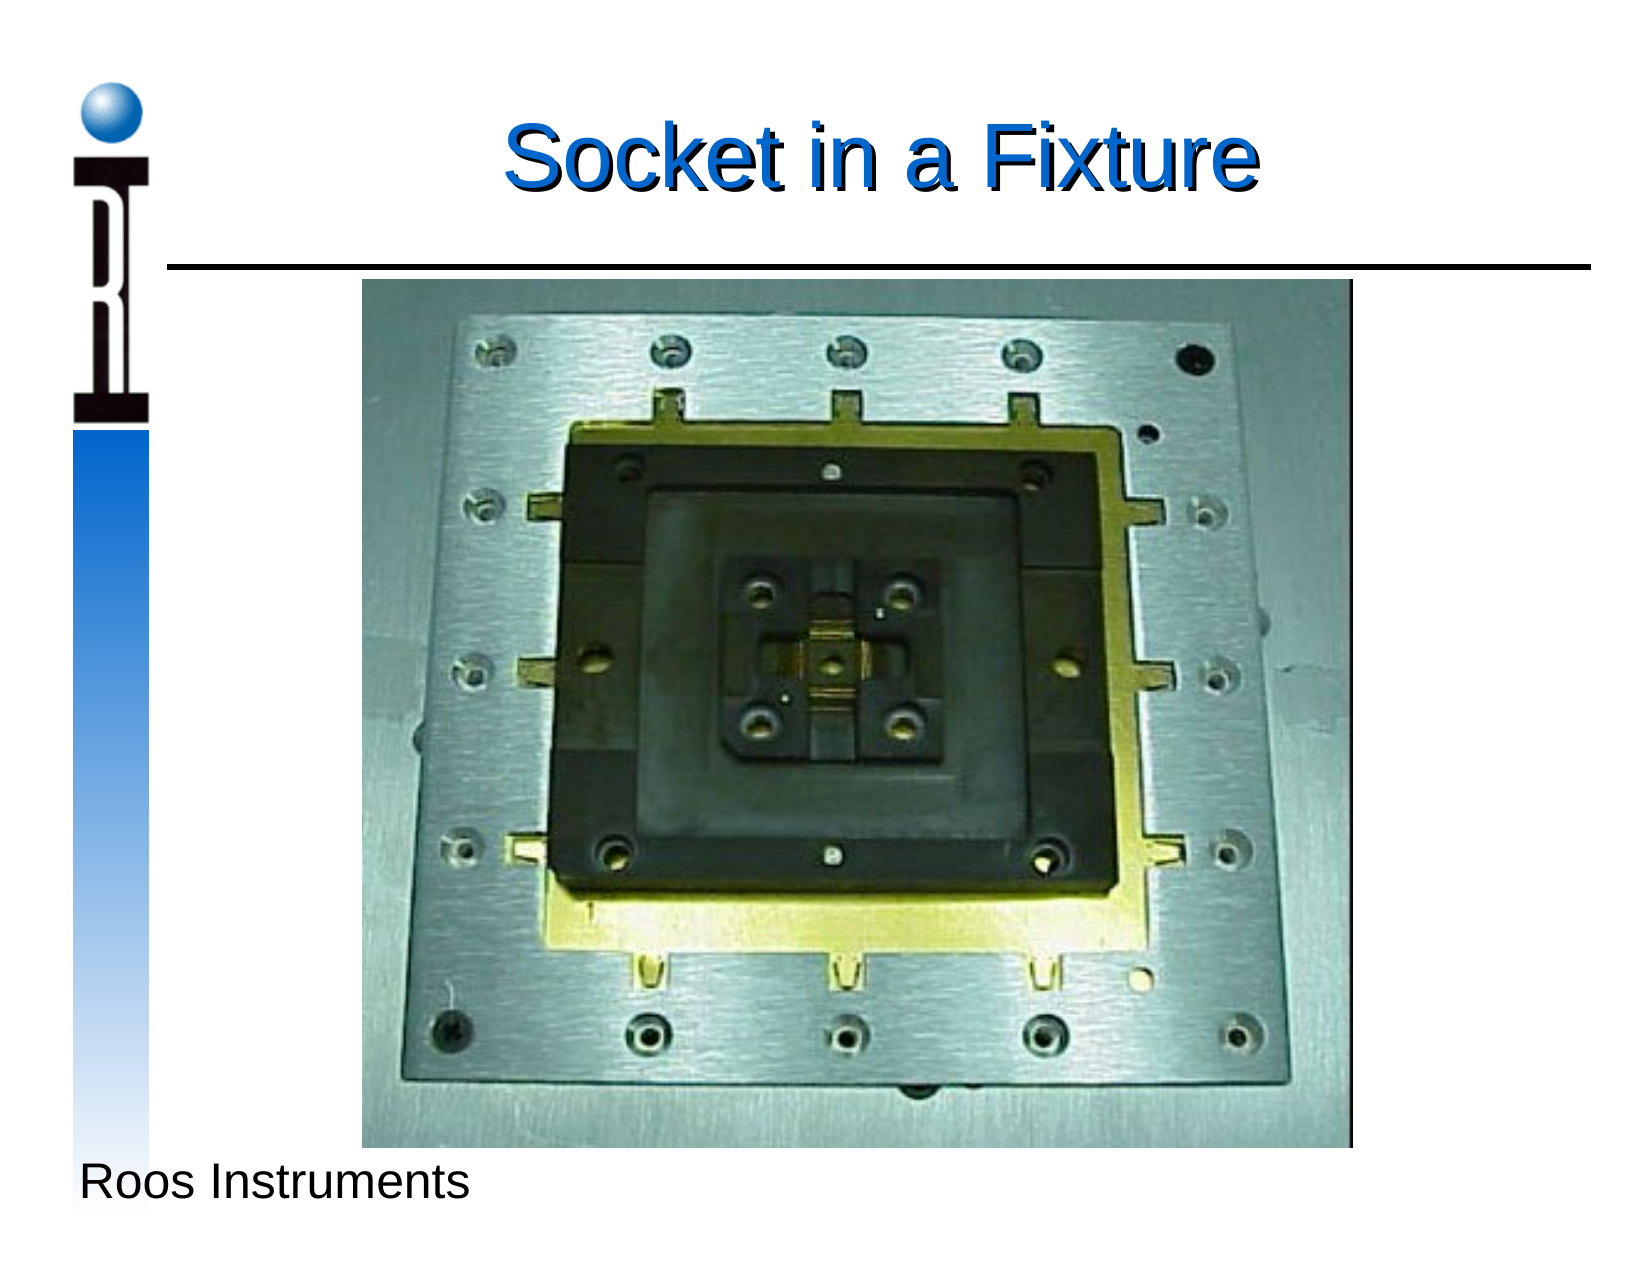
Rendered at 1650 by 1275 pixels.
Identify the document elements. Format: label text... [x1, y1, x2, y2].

title Socket in a Fixture [171, 59, 1591, 253]
picture [362, 279, 1353, 1148]
picture [69, 78, 154, 430]
